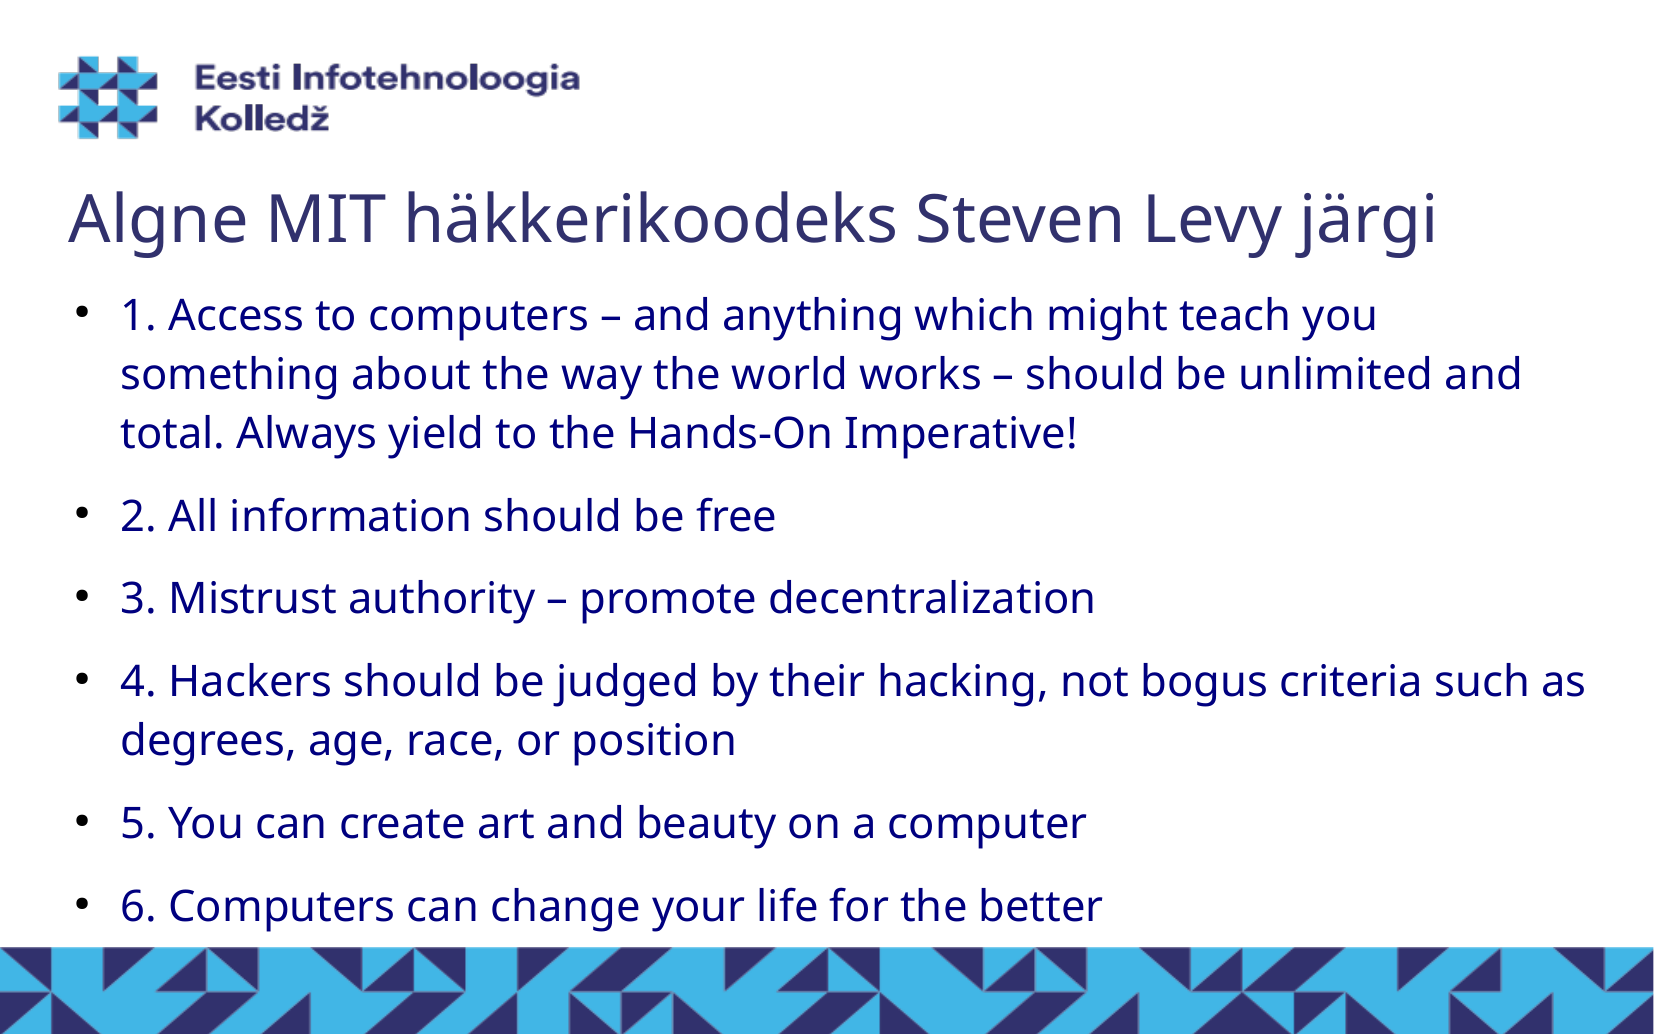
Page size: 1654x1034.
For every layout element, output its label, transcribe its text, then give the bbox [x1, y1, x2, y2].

list 1. Access to computers – and anything which might teach you something about the way the world works – should be unlimited and total. Always yield to the Hands-On Imperative! 2. All information should be free 3. Mistrust authority – promote decentralization 4. Hackers should be judged by their hacking, not bogus criteria such as degrees, age, race, or position 5. You can create art and beauty on a computer 6. Computers can change your life for the better [59, 283, 1595, 936]
title Algne MIT häkkerikoodeks Steven Levy järgi [68, 147, 1536, 283]
